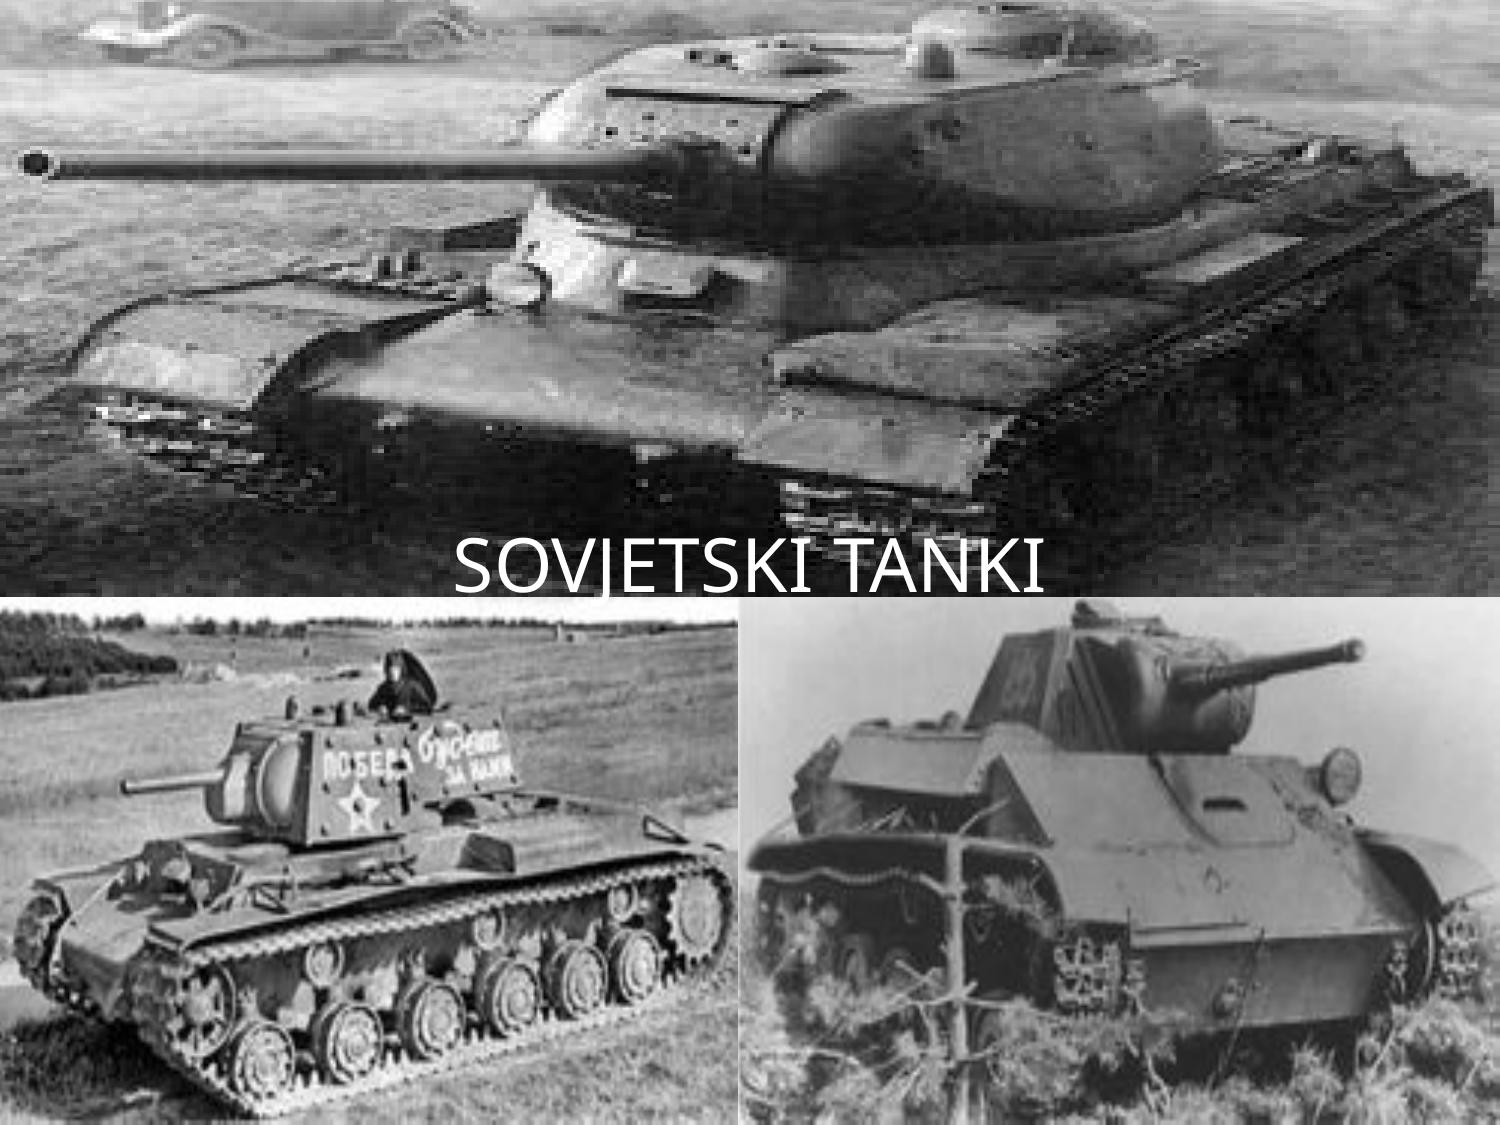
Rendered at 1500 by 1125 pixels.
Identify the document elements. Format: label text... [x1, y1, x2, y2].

picture [0, 0, 1500, 1125]
text_box SOVJETSKI TANKI [363, 509, 1137, 616]
